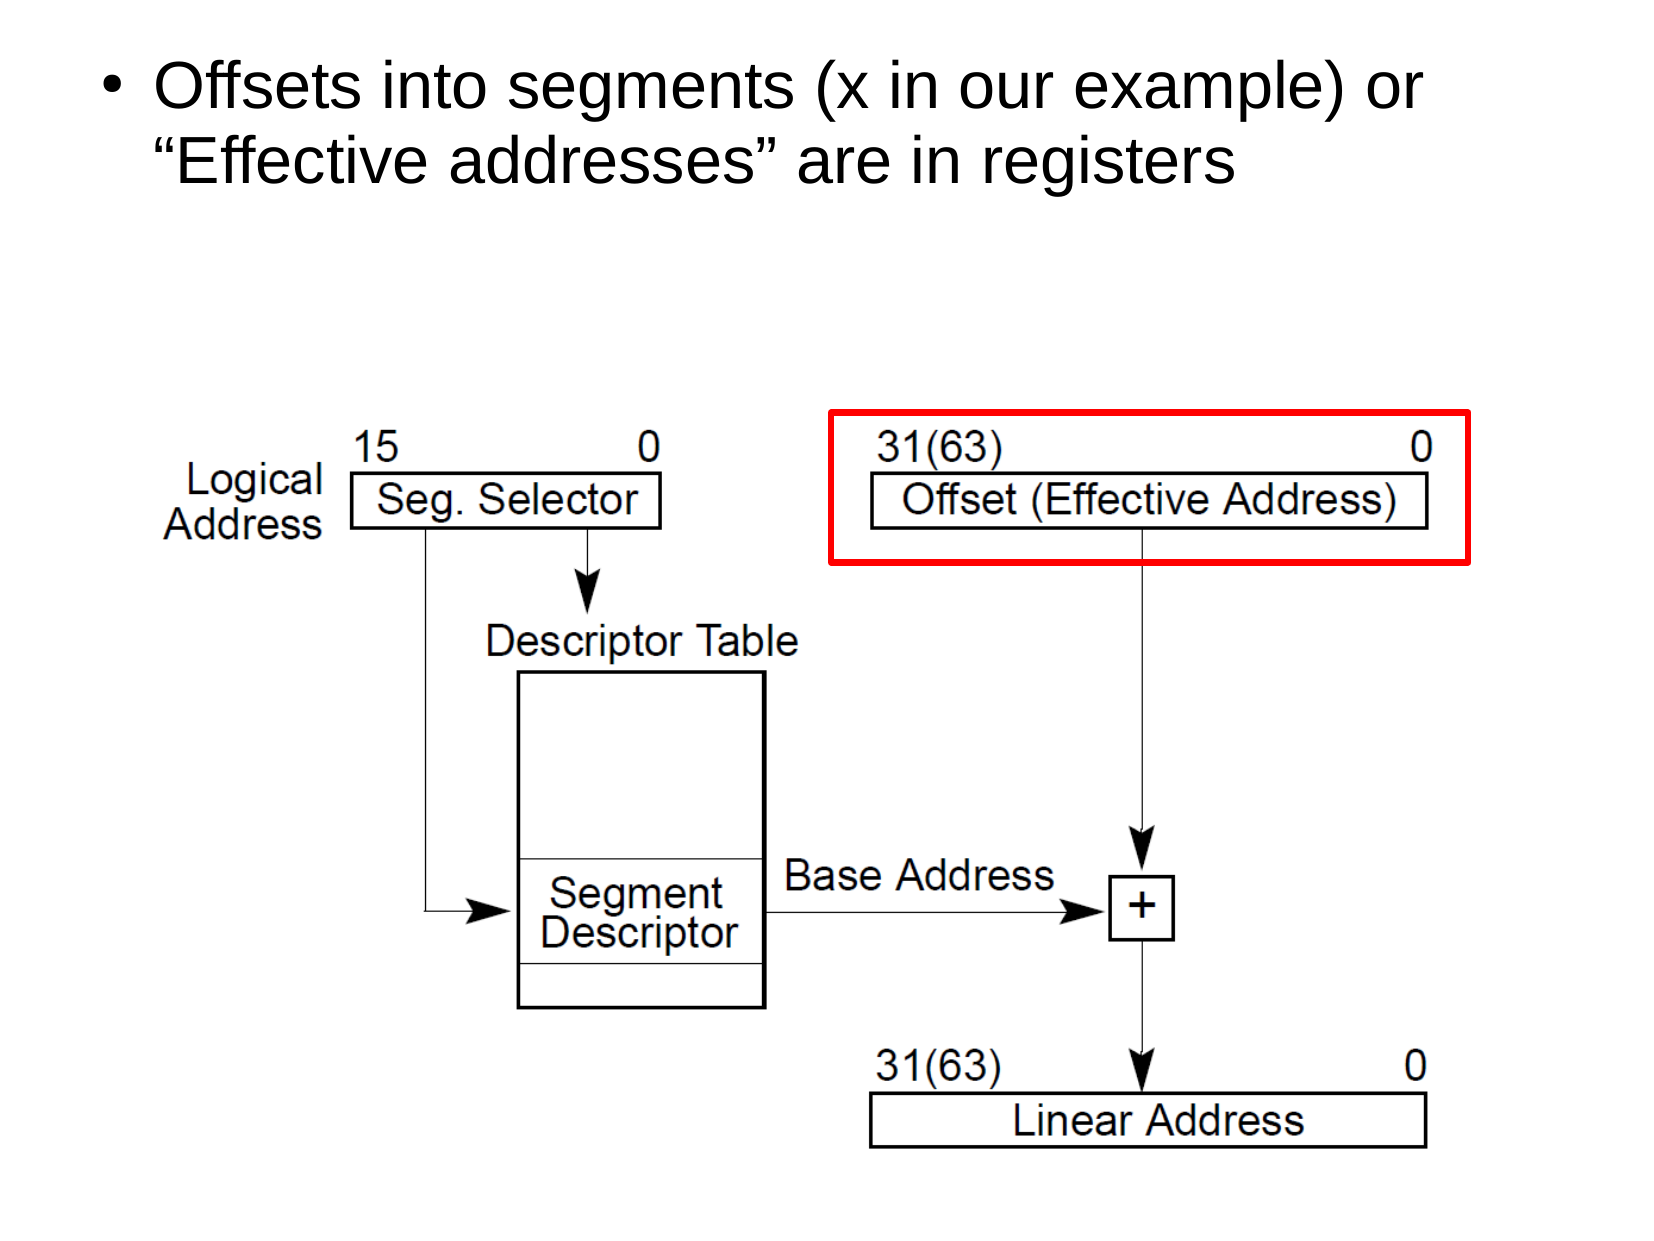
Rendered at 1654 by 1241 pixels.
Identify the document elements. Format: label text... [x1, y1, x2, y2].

list Offsets into segments (x in our example) or “Effective addresses” are in registers [82, 48, 1571, 768]
picture [834, 416, 1465, 559]
picture [150, 374, 1468, 1163]
